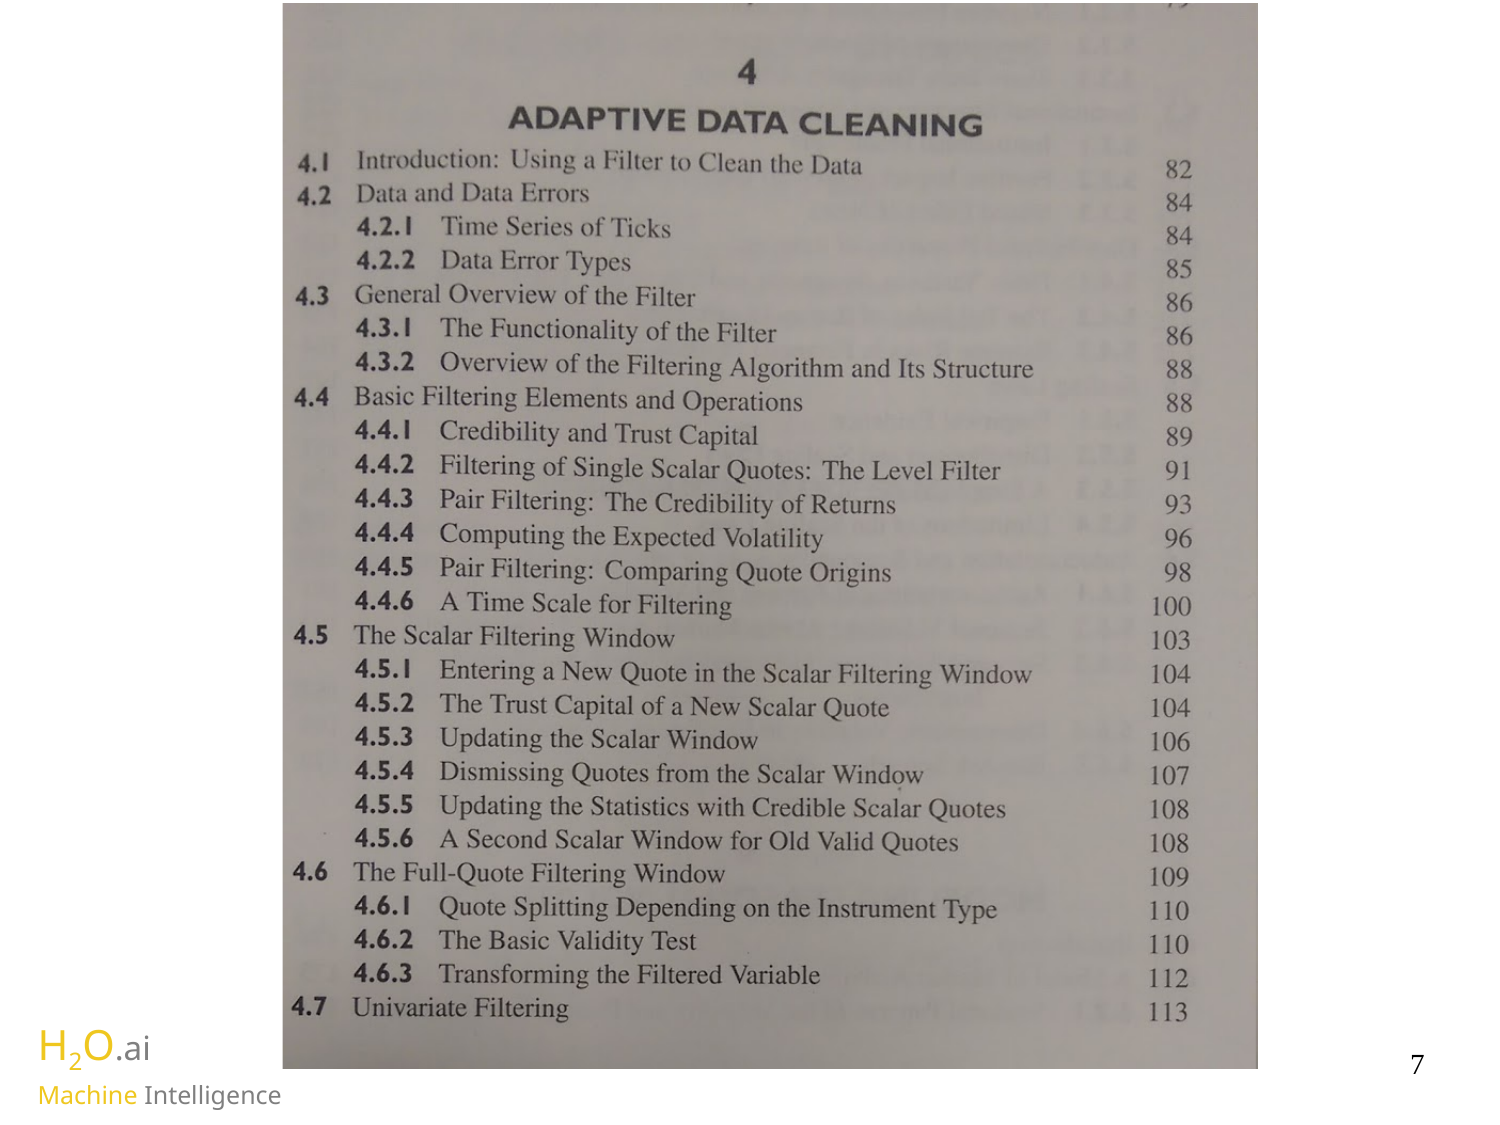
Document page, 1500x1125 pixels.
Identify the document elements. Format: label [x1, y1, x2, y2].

picture [282, 3, 1258, 1069]
